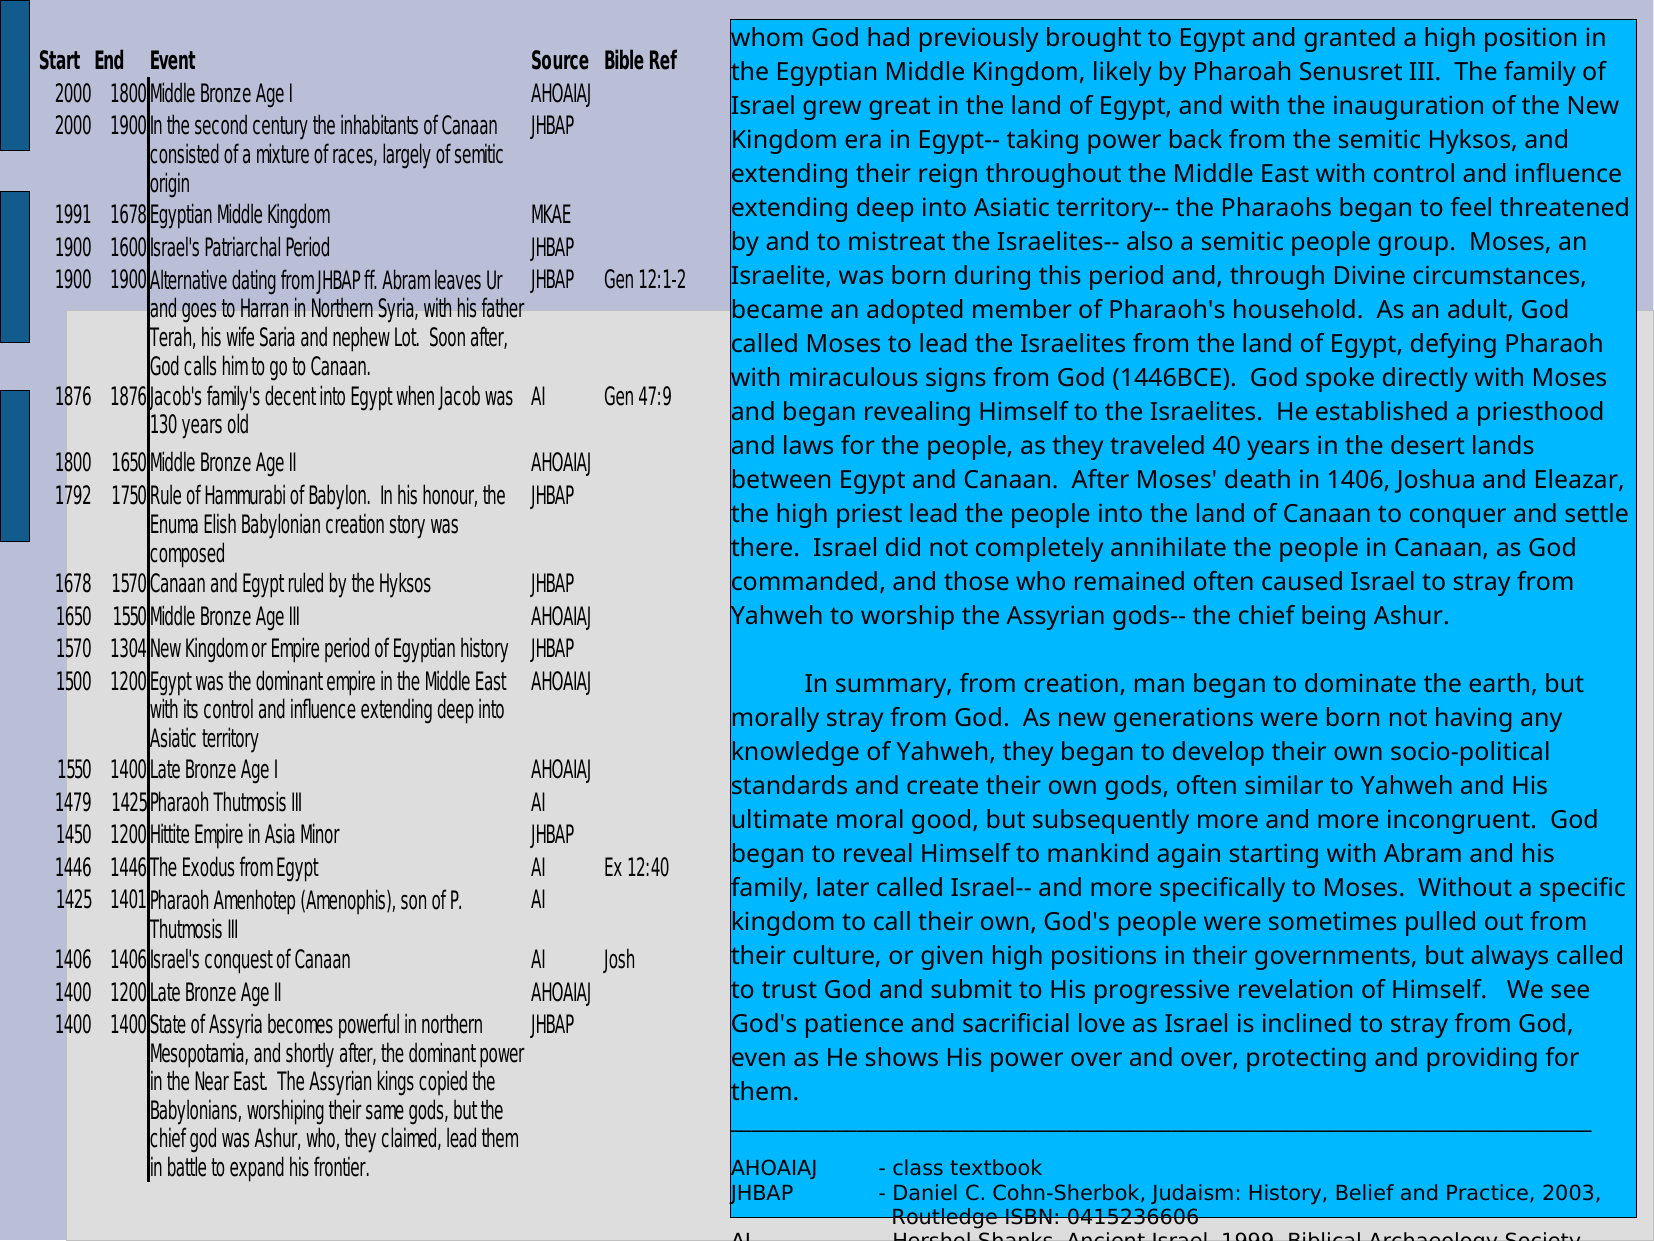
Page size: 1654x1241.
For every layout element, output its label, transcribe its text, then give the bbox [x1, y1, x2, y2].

chart [37, 44, 690, 1183]
text_box whom God had previously brought to Egypt and granted a high position in the Egyptian Middle Kingdom, likely by Pharoah Senusret III. The family of Israel grew great in the land of Egypt, and with the inauguration of the New Kingdom era in Egypt-- taking power back from the semitic Hyksos, and extending their reign throughout the Middle East with control and influence extending deep into Asiatic territory-- the Pharaohs began to feel threatened by and to mistreat the Israelites-- also a semitic people group. Moses, an Israelite, was born during this period and, through Divine circumstances, became an adopted member of Pharaoh's household. As an adult, God called Moses to lead the Israelites from the land of Egypt, defying Pharaoh with miraculous signs from God (1446BCE). God spoke directly with Moses and began revealing Himself to the Israelites. He established a priesthood and laws for the people, as they traveled 40 years in the desert lands between Egypt and Canaan. After Moses' death in 1406, Joshua and Eleazar, the high priest lead the people into the land of Canaan to conquer and settle there. Israel did not completely annihilate the people in Canaan, as God commanded, and those who remained often caused Israel to stray from Yahweh to worship the Assyrian gods-- the chief being Ashur. In summary, from creation, man began to dominate the earth, but morally stray from God. As new generations were born not having any knowledge of Yahweh, they began to develop their own socio-political standards and create their own gods, often similar to Yahweh and His ultimate moral good, but subsequently more and more incongruent. God began to reveal Himself to mankind again starting with Abram and his family, later called Israel-- and more specifically to Moses. Without a specific kingdom to call their own, God's people were sometimes pulled out from their culture, or given high positions in their governments, but always called to trust God and submit to His progressive revelation of Himself. We see God's patience and sacrificial love as Israel is inclined to stray from God, even as He shows His power over and over, protecting and providing for them. __________________________________________________________________________________ AHOAIAJ - class textbook JHBAP - Daniel C. Cohn-Sherbok, Judaism: History, Belief and Practice, 2003, Routledge ISBN: 0415236606 AI - Hershel Shanks, Ancient Israel, 1999, Biblical Archaeology Society, ISBN: 1880317532 MKAE - W. Grajetzki, The Middle Kingdom of Ancient Egypt: History, Archaeology and Society, Duckworth, London 2006 ISBN 0715634356 [730, 19, 1637, 1218]
